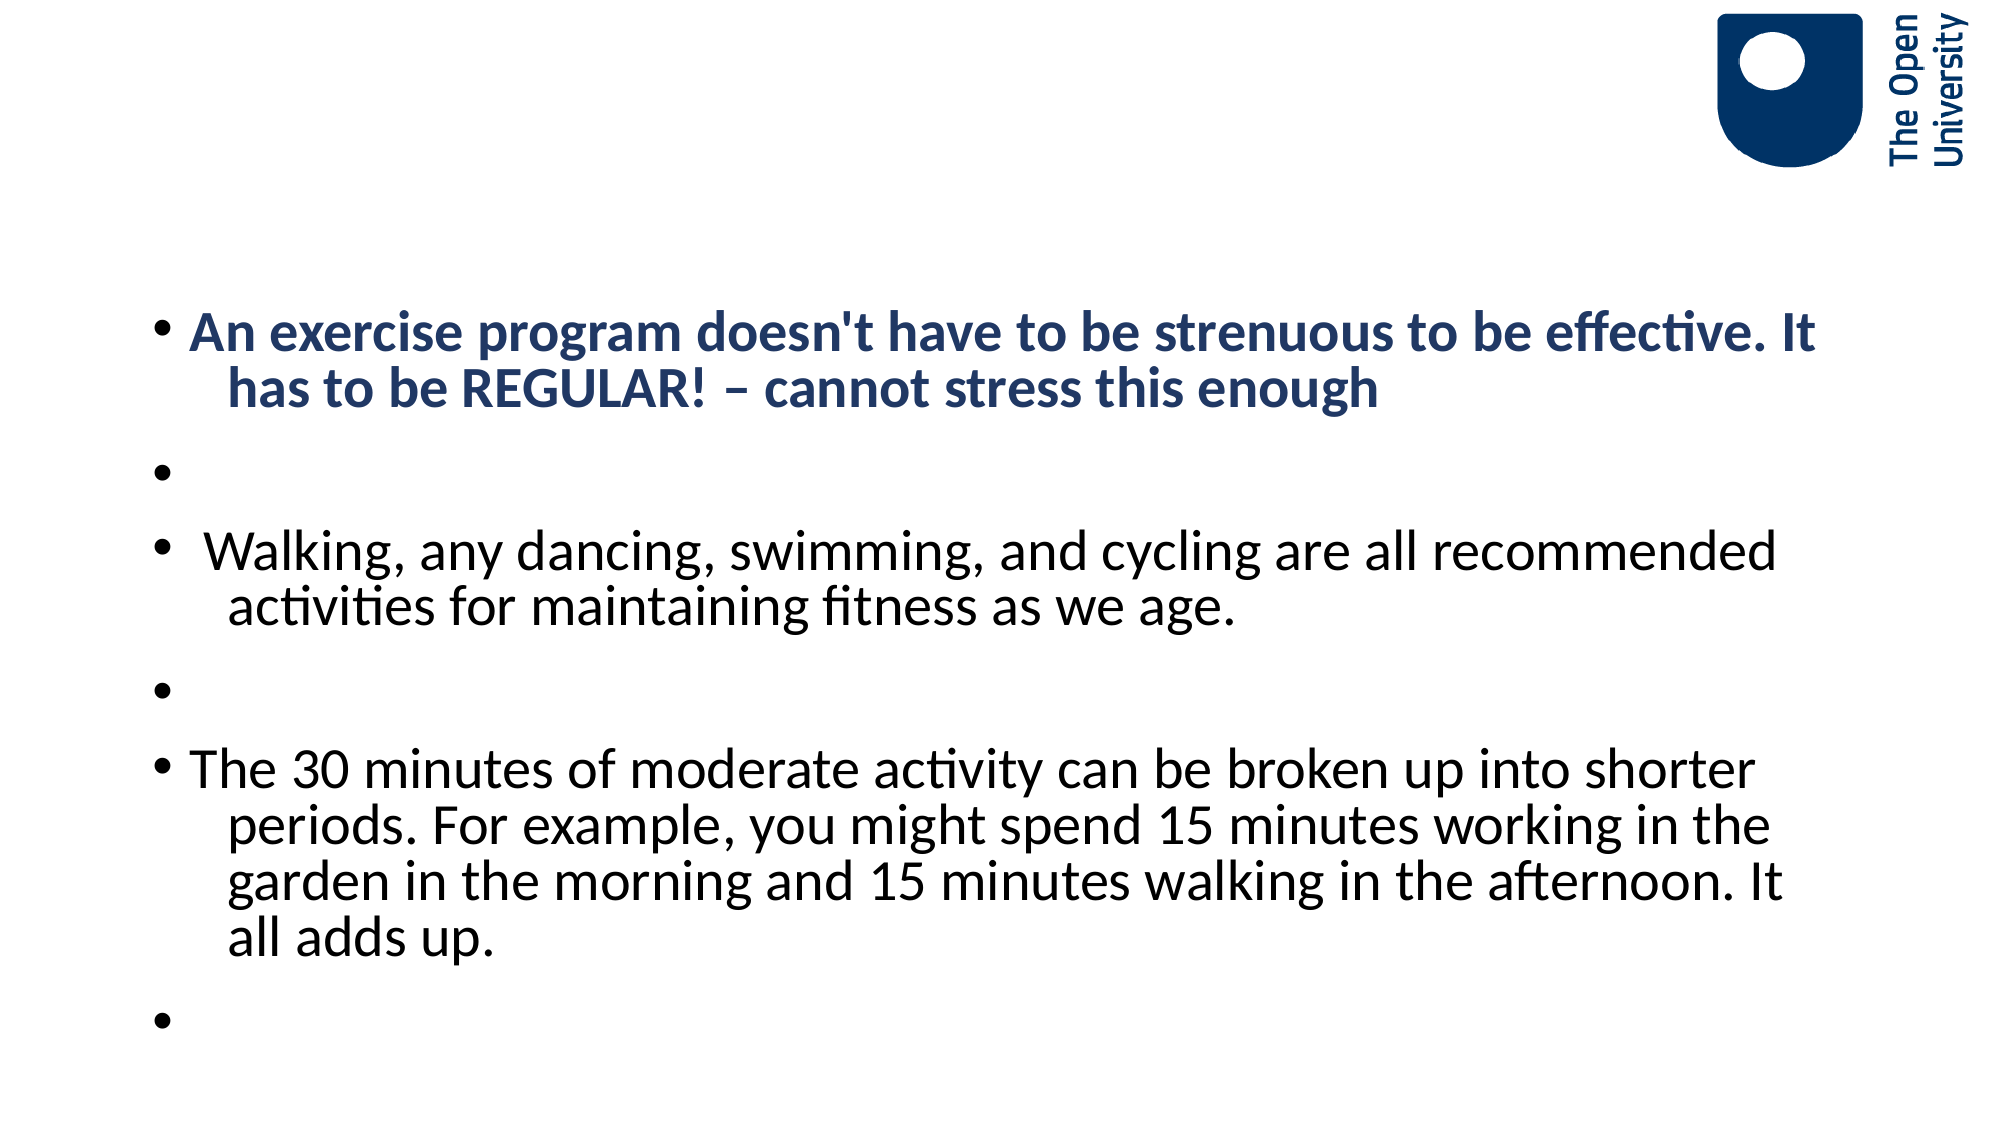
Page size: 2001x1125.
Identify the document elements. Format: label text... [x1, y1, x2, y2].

list An exercise program doesn't have to be strenuous to be effective. It has to be REGULAR! – cannot stress this enough Walking, any dancing, swimming, and cycling are all recommended activities for maintaining fitness as we age. The 30 minutes of moderate activity can be broken up into shorter periods. For example, you might spend 15 minutes working in the garden in the morning and 15 minutes walking in the afternoon. It all adds up. [137, 299, 1863, 1014]
picture [1716, 10, 1971, 170]
